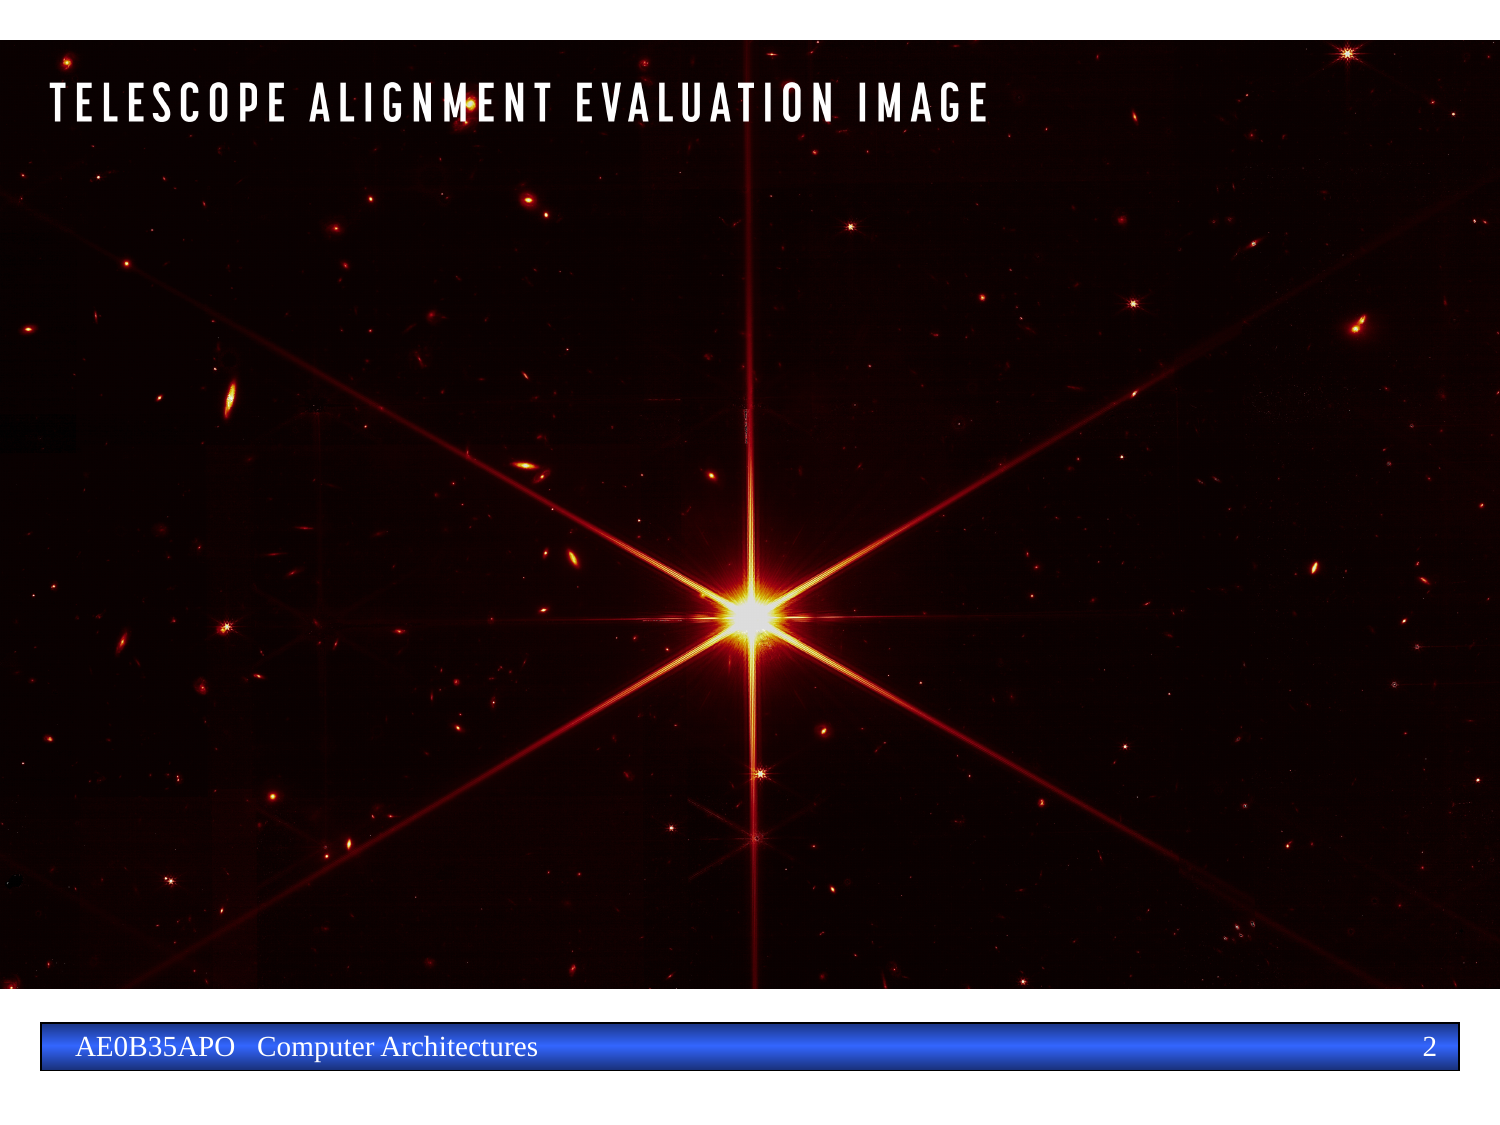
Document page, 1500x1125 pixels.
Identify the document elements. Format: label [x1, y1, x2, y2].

picture [0, 40, 1500, 989]
